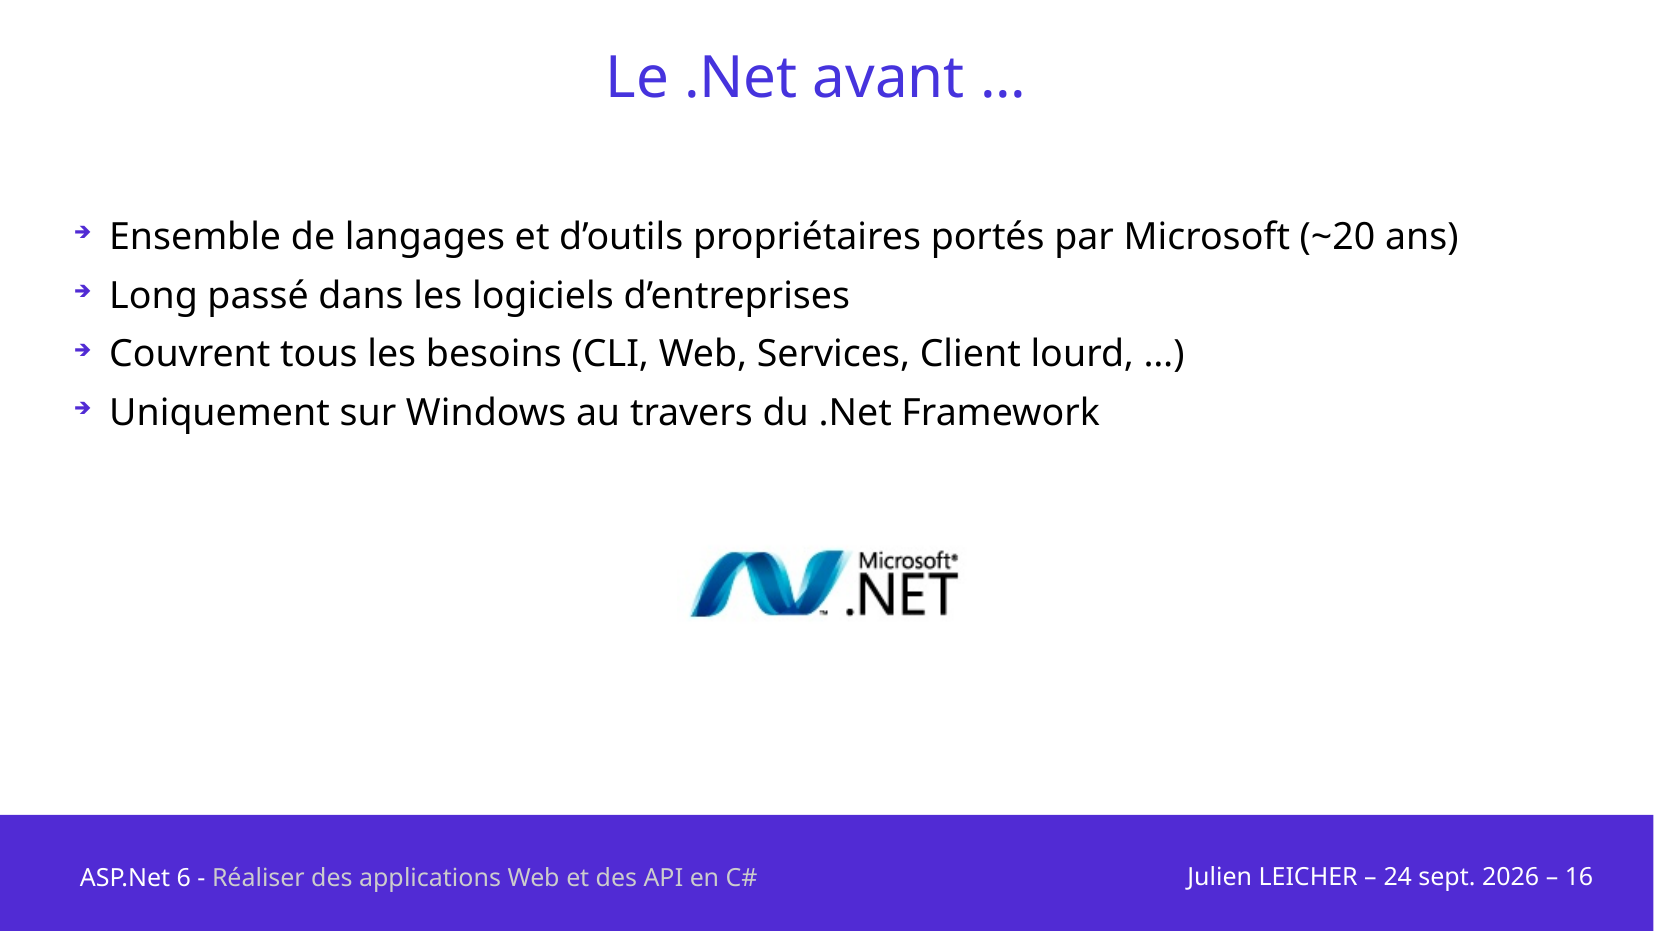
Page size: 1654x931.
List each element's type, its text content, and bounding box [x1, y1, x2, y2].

text_box Julien LEICHER – 28 févr. 2022 – <numéro> [0, 814, 1654, 931]
picture [677, 521, 977, 650]
text_box ASP.Net 6 - Réaliser des applications Web et des API en C# [64, 852, 798, 898]
text_box Ensemble de langages et d’outils propriétaires portés par Microsoft (~20 ans) Long passé dans les logiciels d’entreprises Couvrent tous les besoins (CLI, Web, Services, Client lourd, …) Uniquement sur Windows au travers du .Net Framework [59, 194, 1595, 678]
text_box Le .Net avant ... [590, 27, 1063, 113]
